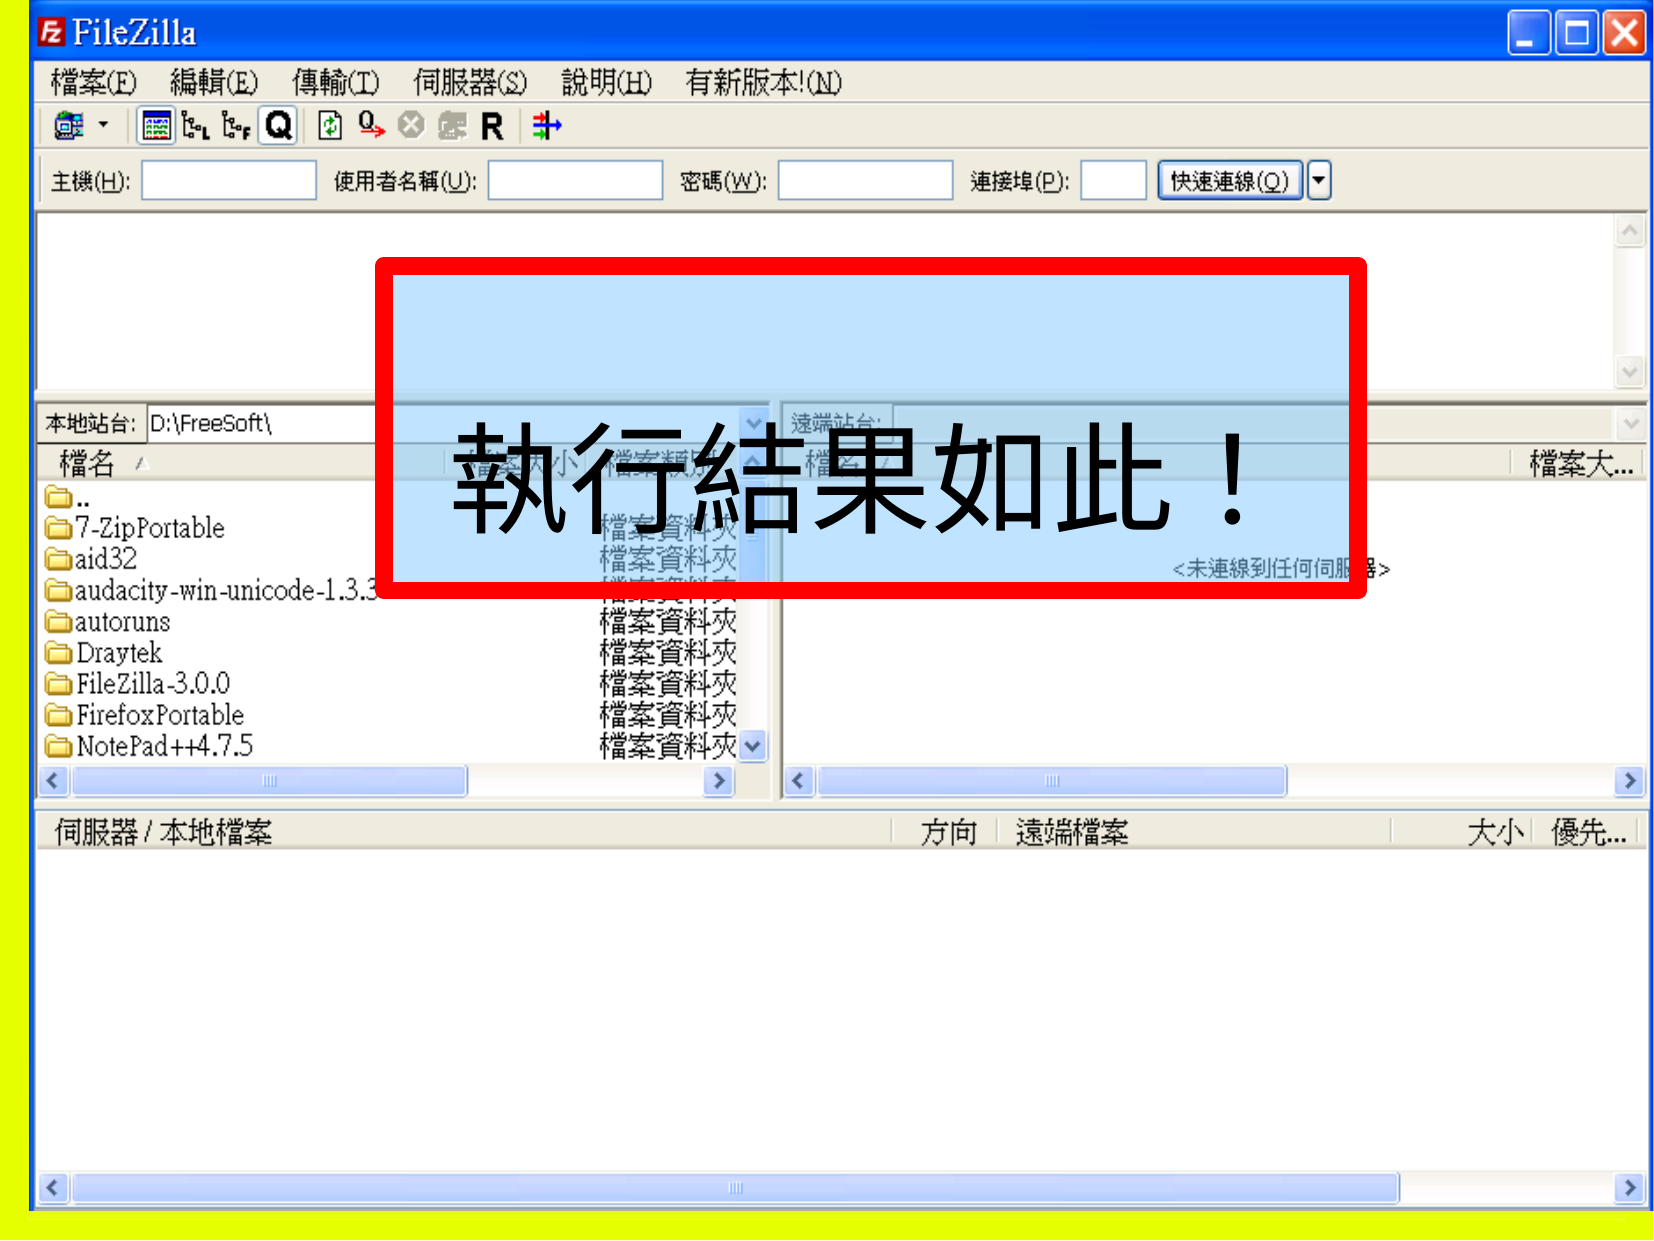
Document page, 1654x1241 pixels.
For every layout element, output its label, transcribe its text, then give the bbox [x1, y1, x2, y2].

picture [29, 0, 1654, 1211]
text_box 執行結果如此！ [383, 265, 1359, 591]
